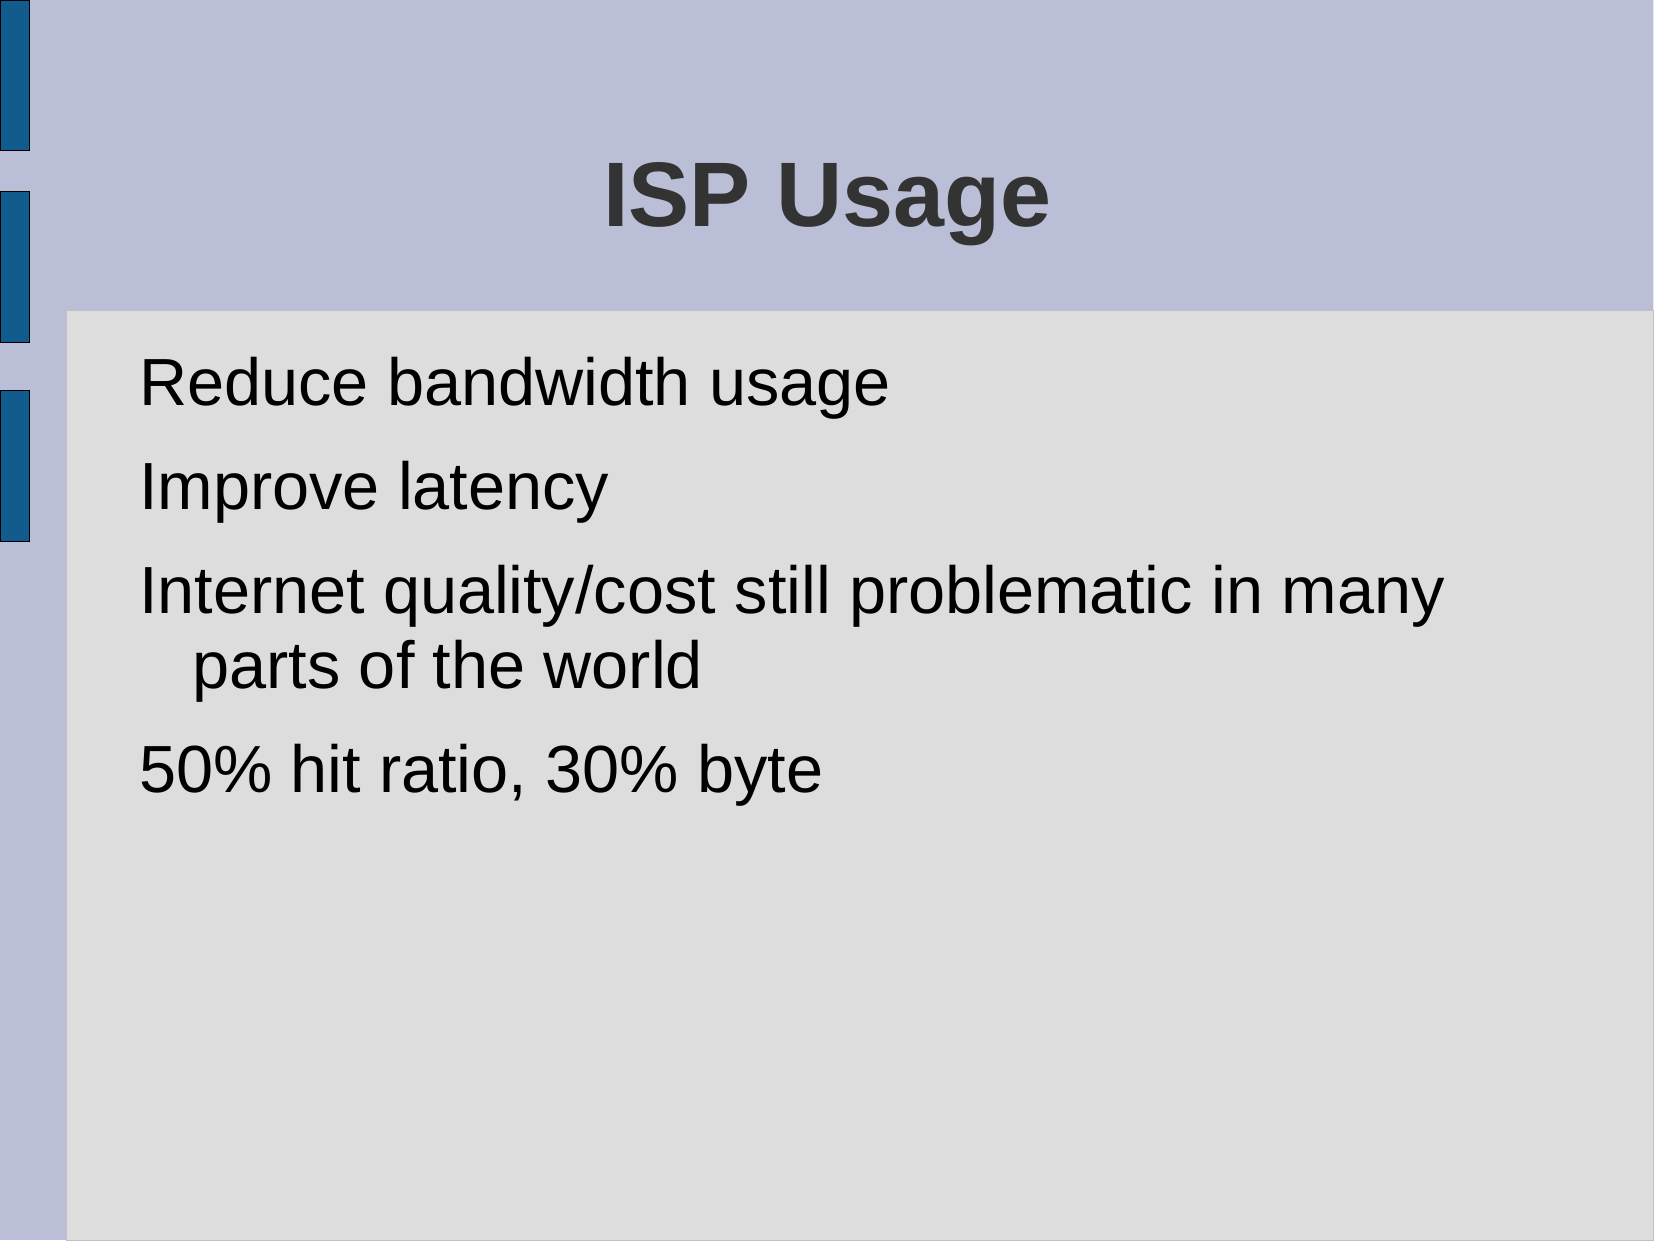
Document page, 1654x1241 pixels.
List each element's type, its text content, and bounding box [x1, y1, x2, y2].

title ISP Usage [121, 91, 1534, 299]
list Reduce bandwidth usage Improve latency Internet quality/cost still problematic in many parts of the world 50% hit ratio, 30% byte [121, 344, 1534, 1127]
